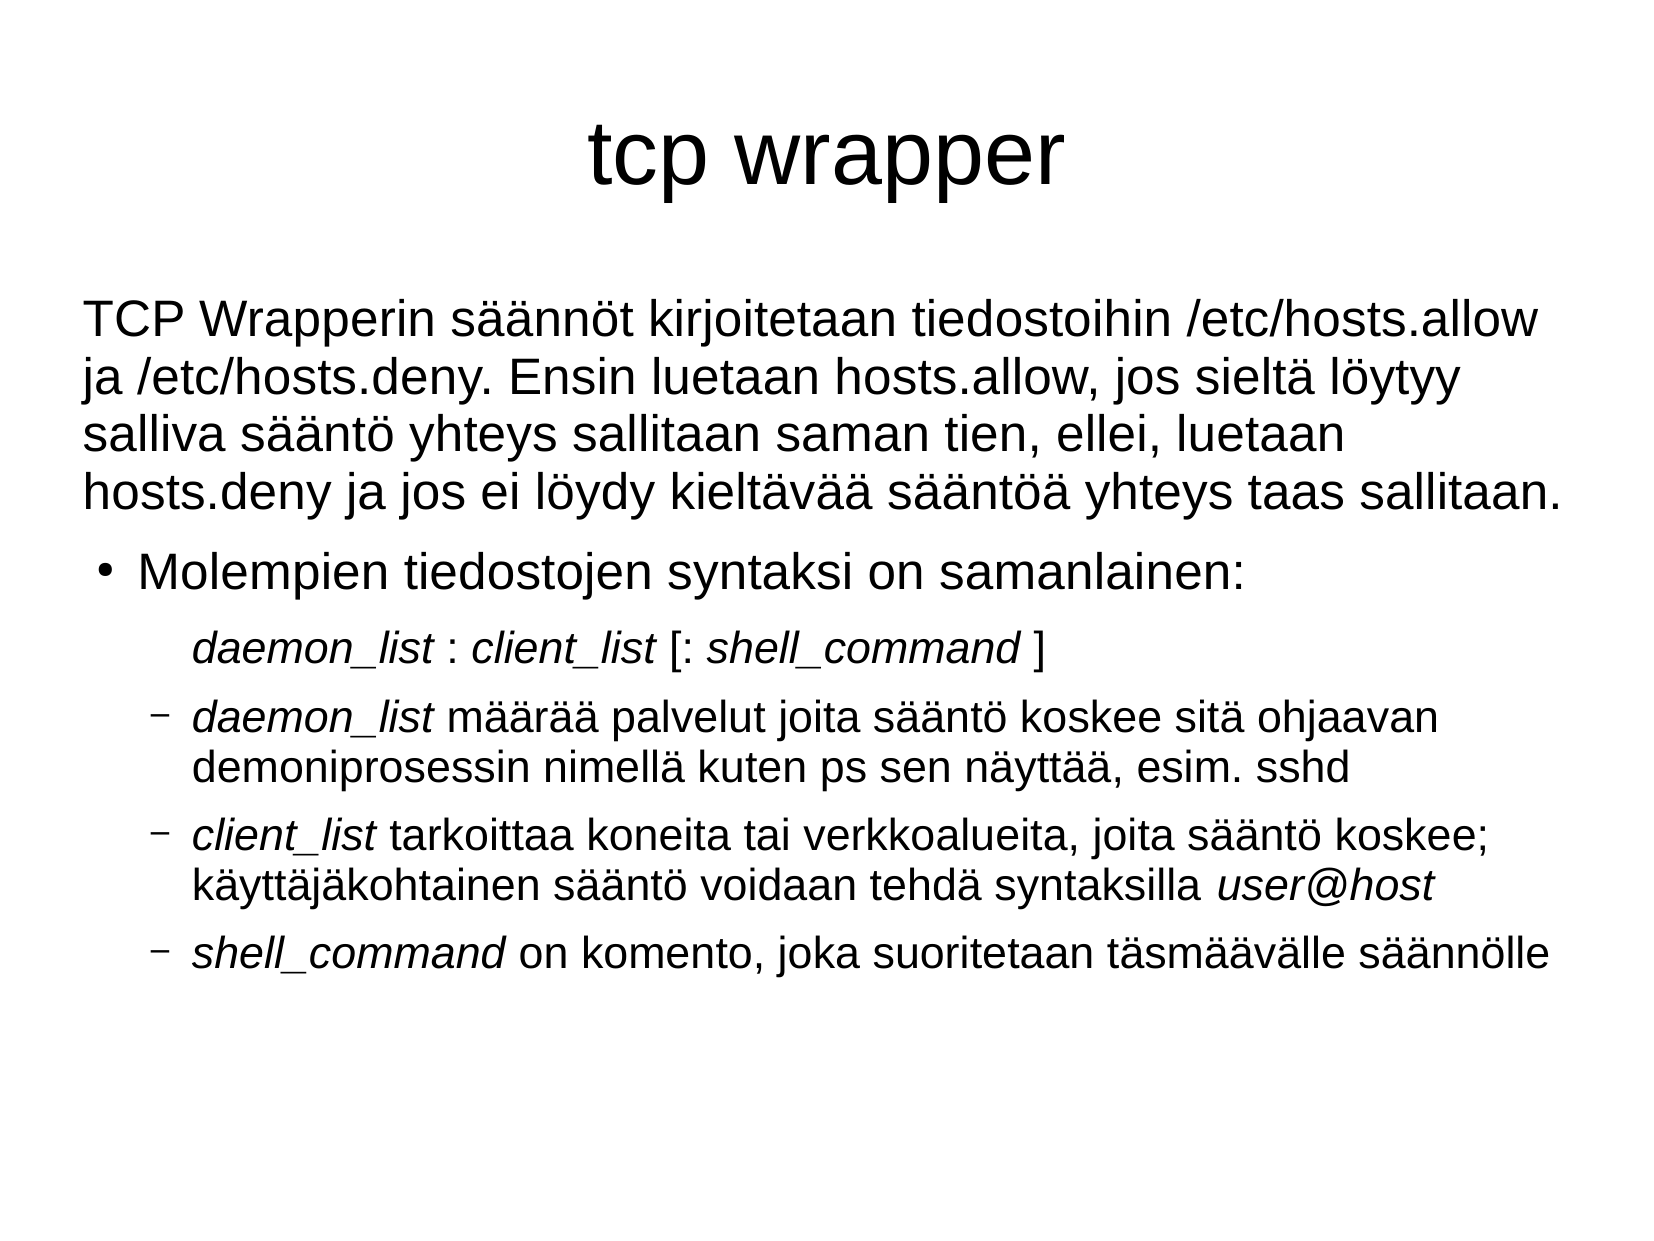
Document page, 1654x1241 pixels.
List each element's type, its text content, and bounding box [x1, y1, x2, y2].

title tcp wrapper [82, 49, 1571, 257]
list TCP Wrapperin säännöt kirjoitetaan tiedostoihin /etc/hosts.allow ja /etc/hosts.deny. Ensin luetaan hosts.allow, jos sieltä löytyy salliva sääntö yhteys sallitaan saman tien, ellei, luetaan hosts.deny ja jos ei löydy kieltävää sääntöä yhteys taas sallitaan. Molempien tiedostojen syntaksi on samanlainen: daemon_list : client_list [: shell_command ] daemon_list määrää palvelut joita sääntö koskee sitä ohjaavan demoniprosessin nimellä kuten ps sen näyttää, esim. sshd client_list tarkoittaa koneita tai verkkoalueita, joita sääntö koskee; käyttäjäkohtainen sääntö voidaan tehdä syntaksilla user@host shell_command on komento, joka suoritetaan täsmäävälle säännölle [82, 290, 1571, 1010]
